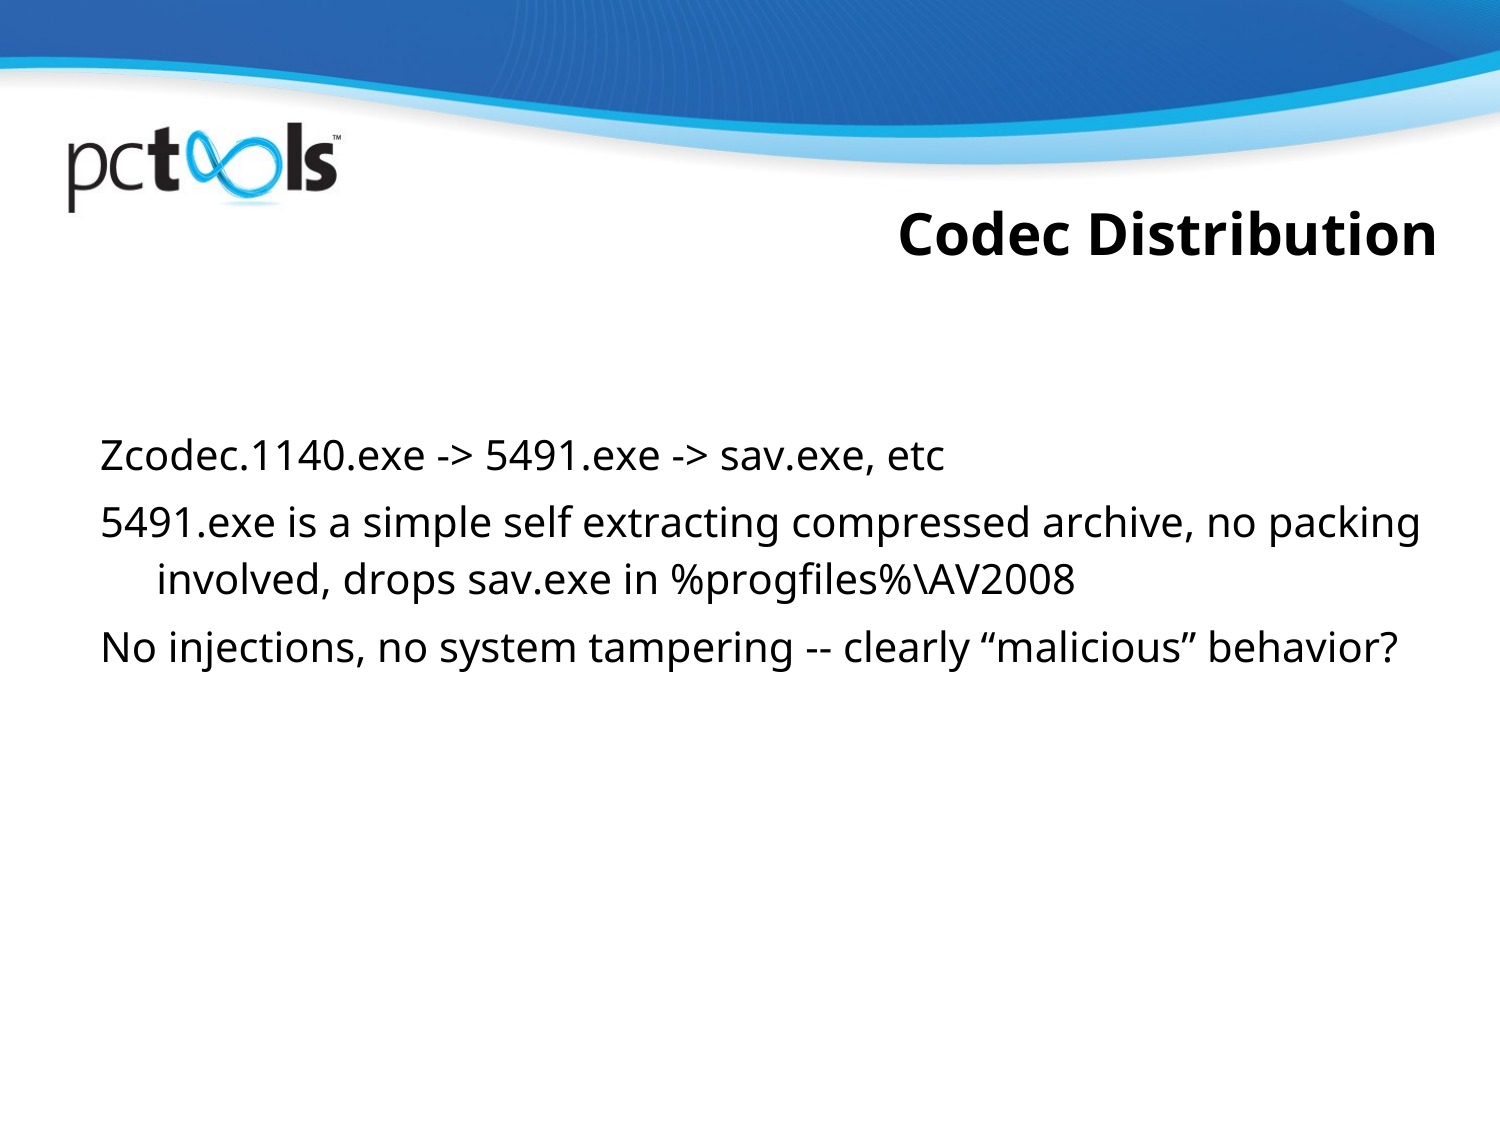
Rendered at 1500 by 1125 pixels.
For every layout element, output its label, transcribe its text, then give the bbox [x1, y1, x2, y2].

title Codec Distribution [88, 146, 1439, 319]
picture [194, 138, 207, 146]
list Zcodec.1140.exe -> 5491.exe -> sav.exe, etc 5491.exe is a simple self extracting compressed archive, no packing involved, drops sav.exe in %progfiles%\AV2008 No injections, no system tampering -- clearly “malicious” behavior? [100, 290, 1451, 1019]
picture [0, 0, 1500, 222]
